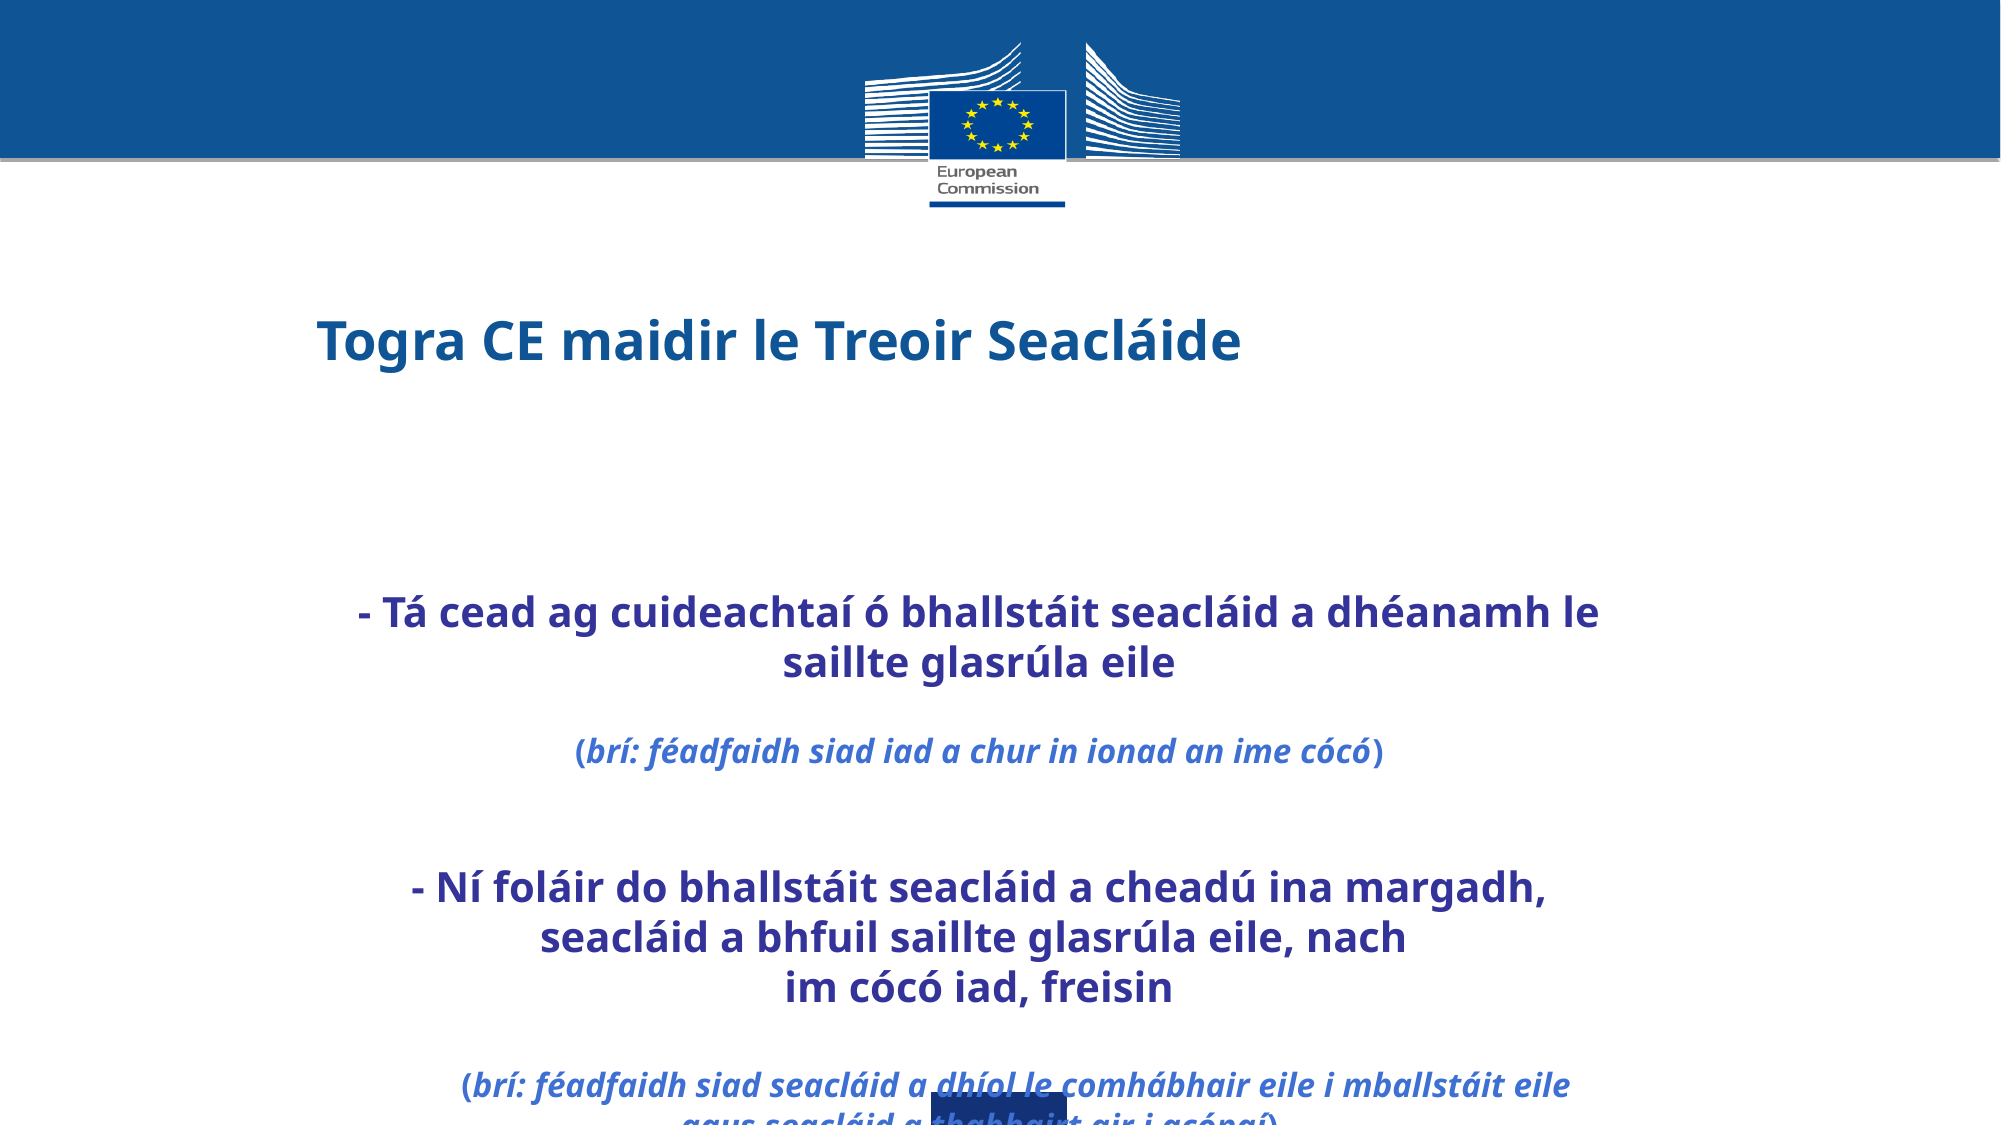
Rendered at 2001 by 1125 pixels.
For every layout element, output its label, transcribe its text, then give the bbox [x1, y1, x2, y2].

text_box Togra CE maidir le Treoir Seacláide [301, 245, 1520, 433]
text_box - Tá cead ag cuideachtaí ó bhallstáit seacláid a dhéanamh le saillte glasrúla eile (brí: féadfaidh siad iad a chur in ionad an ime cócó) - Ní foláir do bhallstáit seacláid a cheadú ina margadh, seacláid a bhfuil saillte glasrúla eile, nach im cócó iad, freisin (brí: féadfaidh siad seacláid a dhíol le comhábhair eile i mballstáit eile agus seacláid a thabhairt air i gcónaí) [279, 442, 1621, 1106]
